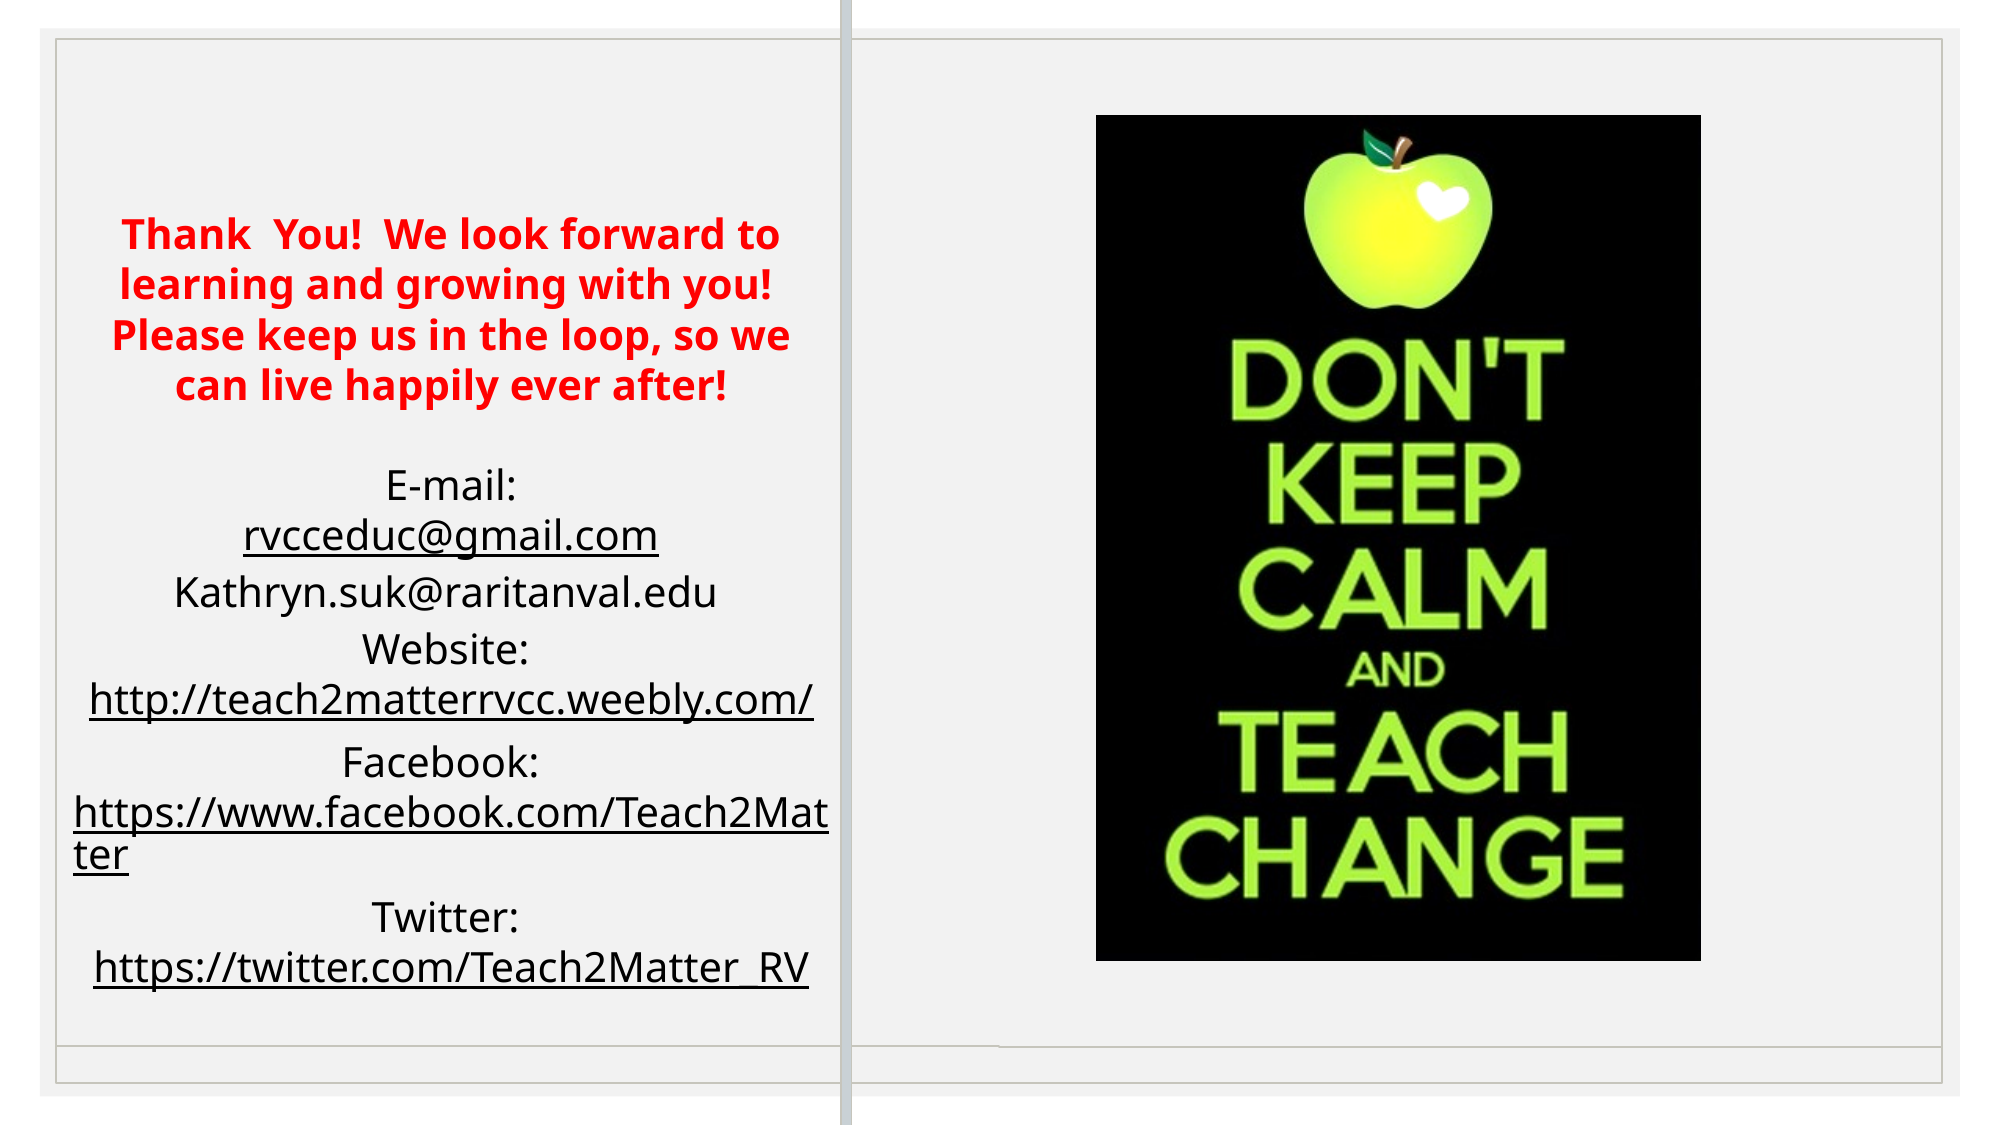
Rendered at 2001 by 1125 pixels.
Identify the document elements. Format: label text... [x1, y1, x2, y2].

picture [1096, 115, 1701, 961]
list Thank You! We look forward to learning and growing with you! Please keep us in the loop, so we can live happily ever after! E-mail: rvcceduc@gmail.com Kathryn.suk@raritanval.edu Website: http://teach2matterrvcc.weebly.com/ Facebook: https://www.facebook.com/Teach2Matter Twitter: https://twitter.com/Teach2Matter_RV [58, 100, 845, 943]
